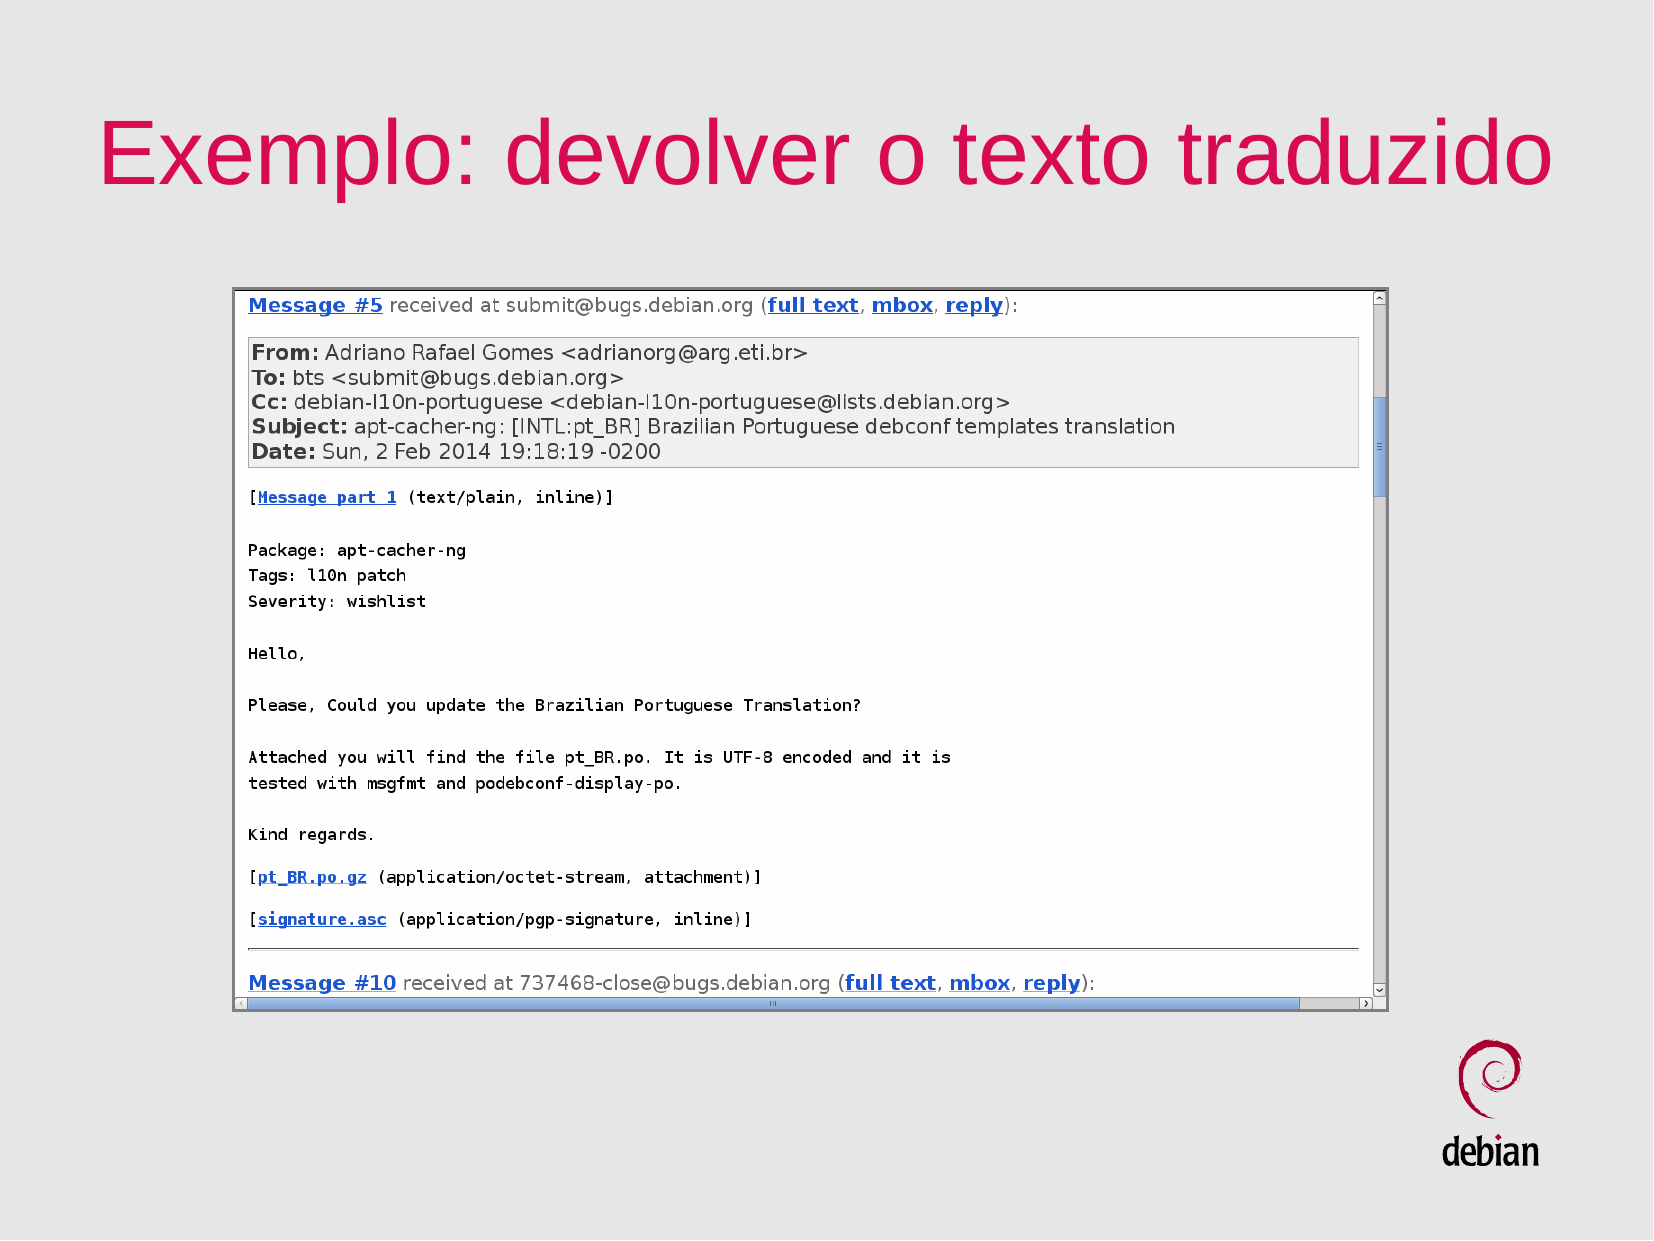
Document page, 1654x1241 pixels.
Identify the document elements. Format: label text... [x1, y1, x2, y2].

picture [234, 290, 1386, 1010]
title Exemplo: devolver o texto traduzido [82, 49, 1571, 257]
